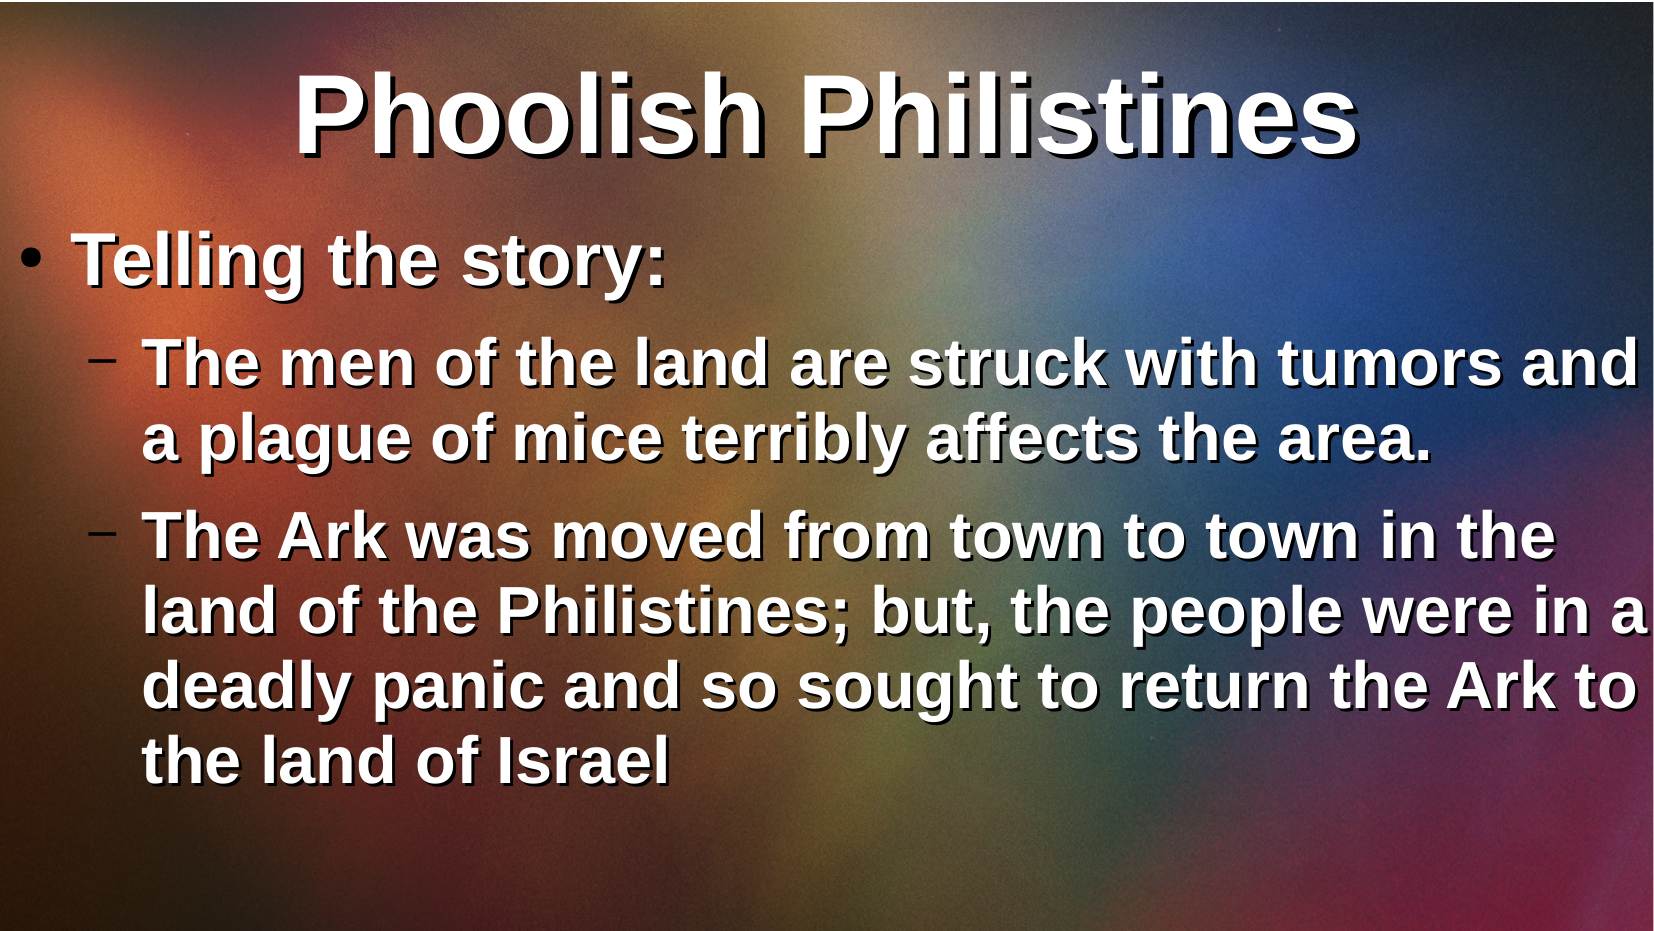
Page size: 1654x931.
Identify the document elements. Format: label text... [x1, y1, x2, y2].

list Telling the story: The men of the land are struck with tumors and a plague of mice terribly affects the area. The Ark was moved from town to town in the land of the Philistines; but, the people were in a deadly panic and so sought to return the Ark to the land of Israel [0, 217, 1651, 931]
title Phoolish Philistines [82, 37, 1571, 193]
picture [0, 2, 1654, 931]
